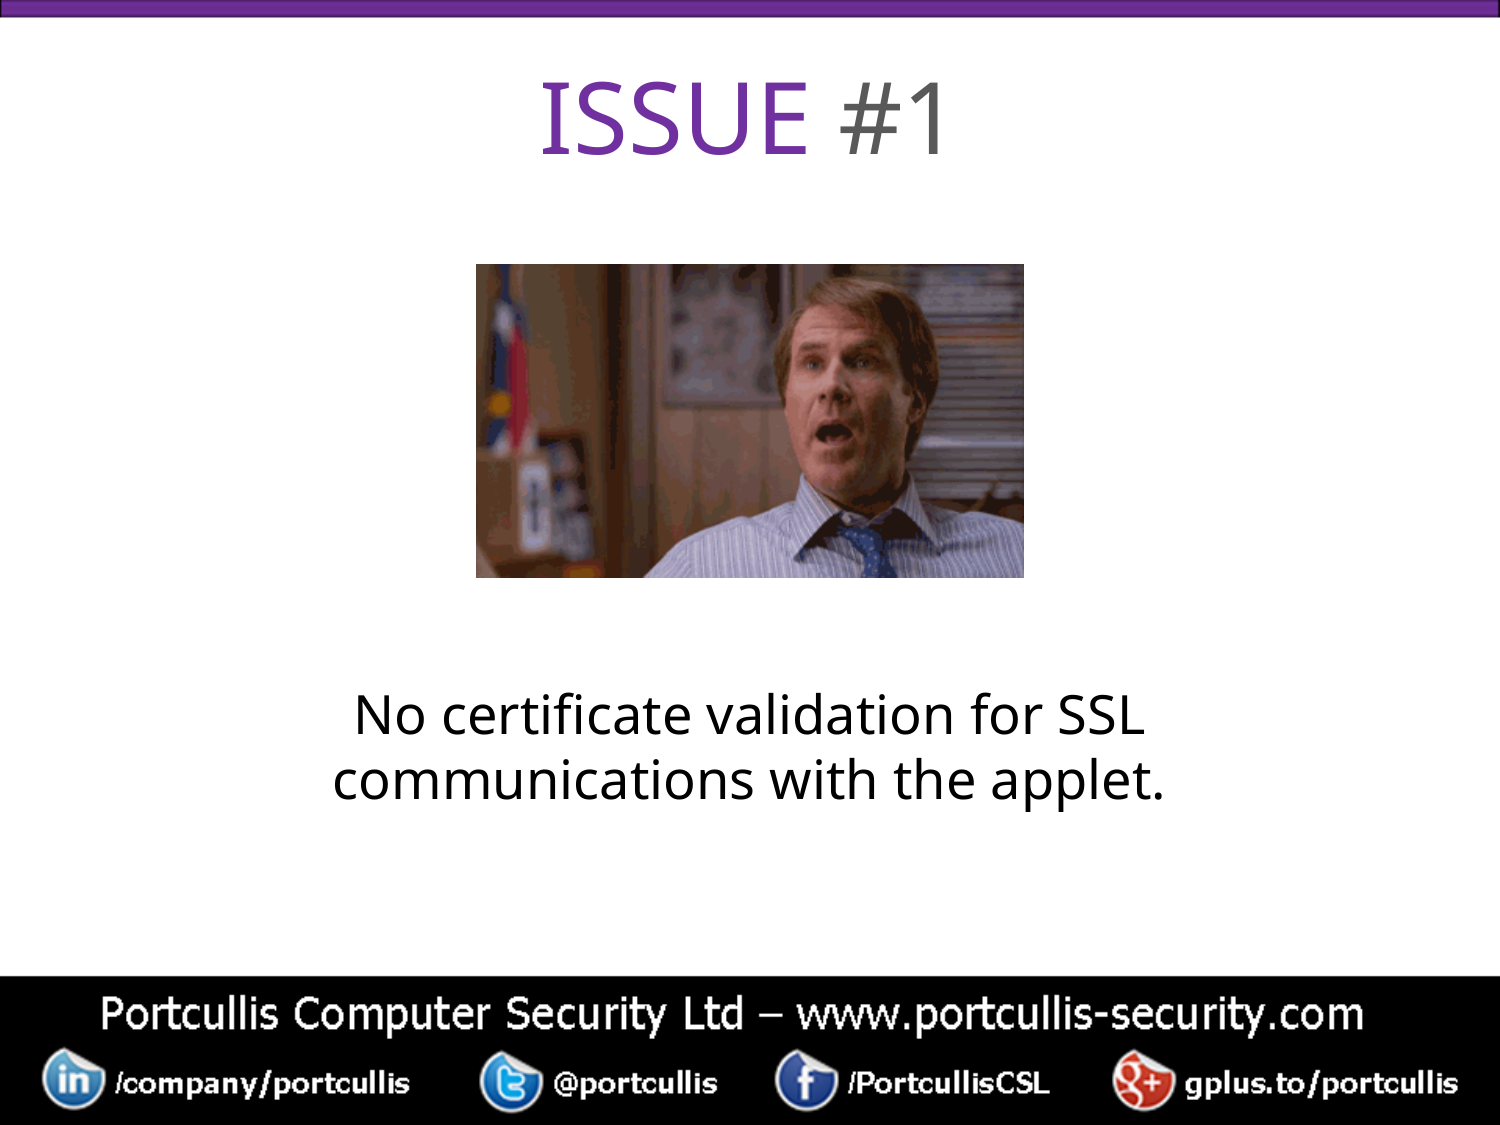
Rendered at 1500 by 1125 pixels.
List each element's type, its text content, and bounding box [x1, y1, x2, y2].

picture [0, 0, 1500, 42]
title ISSUE #1 [0, 42, 1500, 202]
picture [0, 818, 1500, 1125]
text_box No certificate validation for SSL communications with the applet. [0, 673, 1500, 818]
picture [0, 202, 1500, 673]
